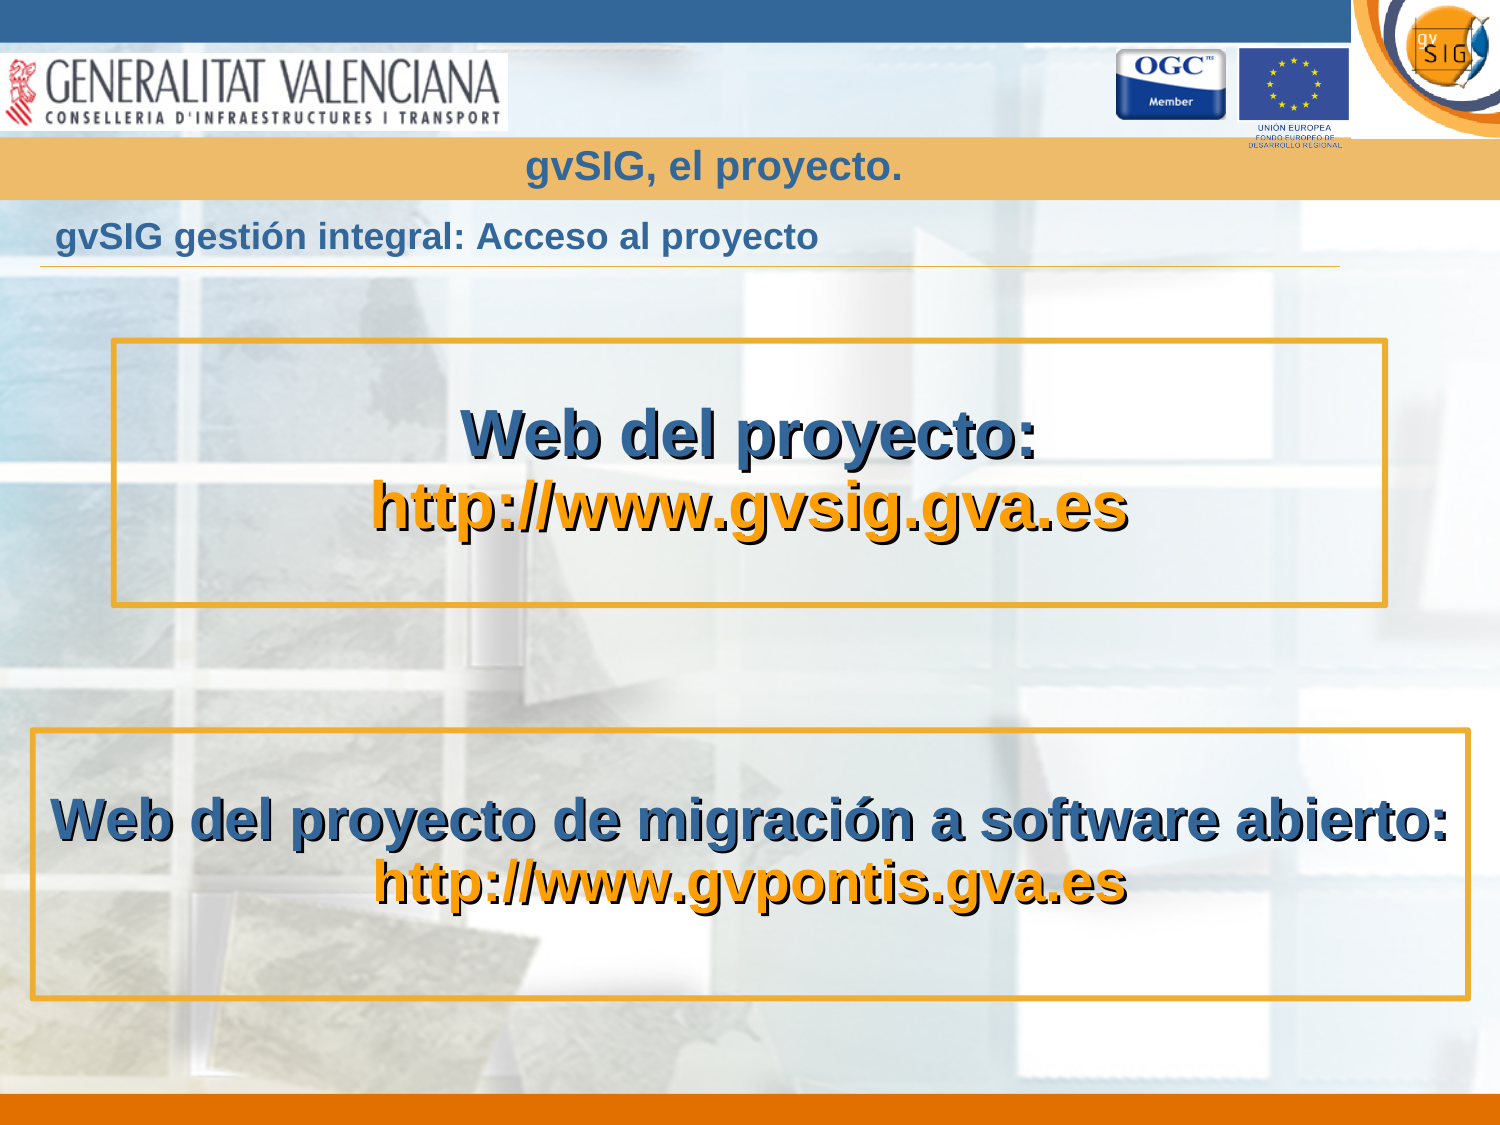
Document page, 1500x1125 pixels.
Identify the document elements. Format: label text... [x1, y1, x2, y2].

text_box gvSIG, el proyecto. [0, 137, 1429, 203]
text_box Web del proyecto: http://www.gvsig.gva.es [113, 340, 1386, 650]
text_box Web del proyecto de migración a software abierto: http://www.gvpontis.gva.es [32, 730, 1468, 1021]
picture [0, 53, 508, 131]
picture [1237, 0, 1500, 139]
picture [1116, 49, 1226, 120]
text_box gvSIG gestión integral: Acceso al proyecto [40, 210, 978, 271]
